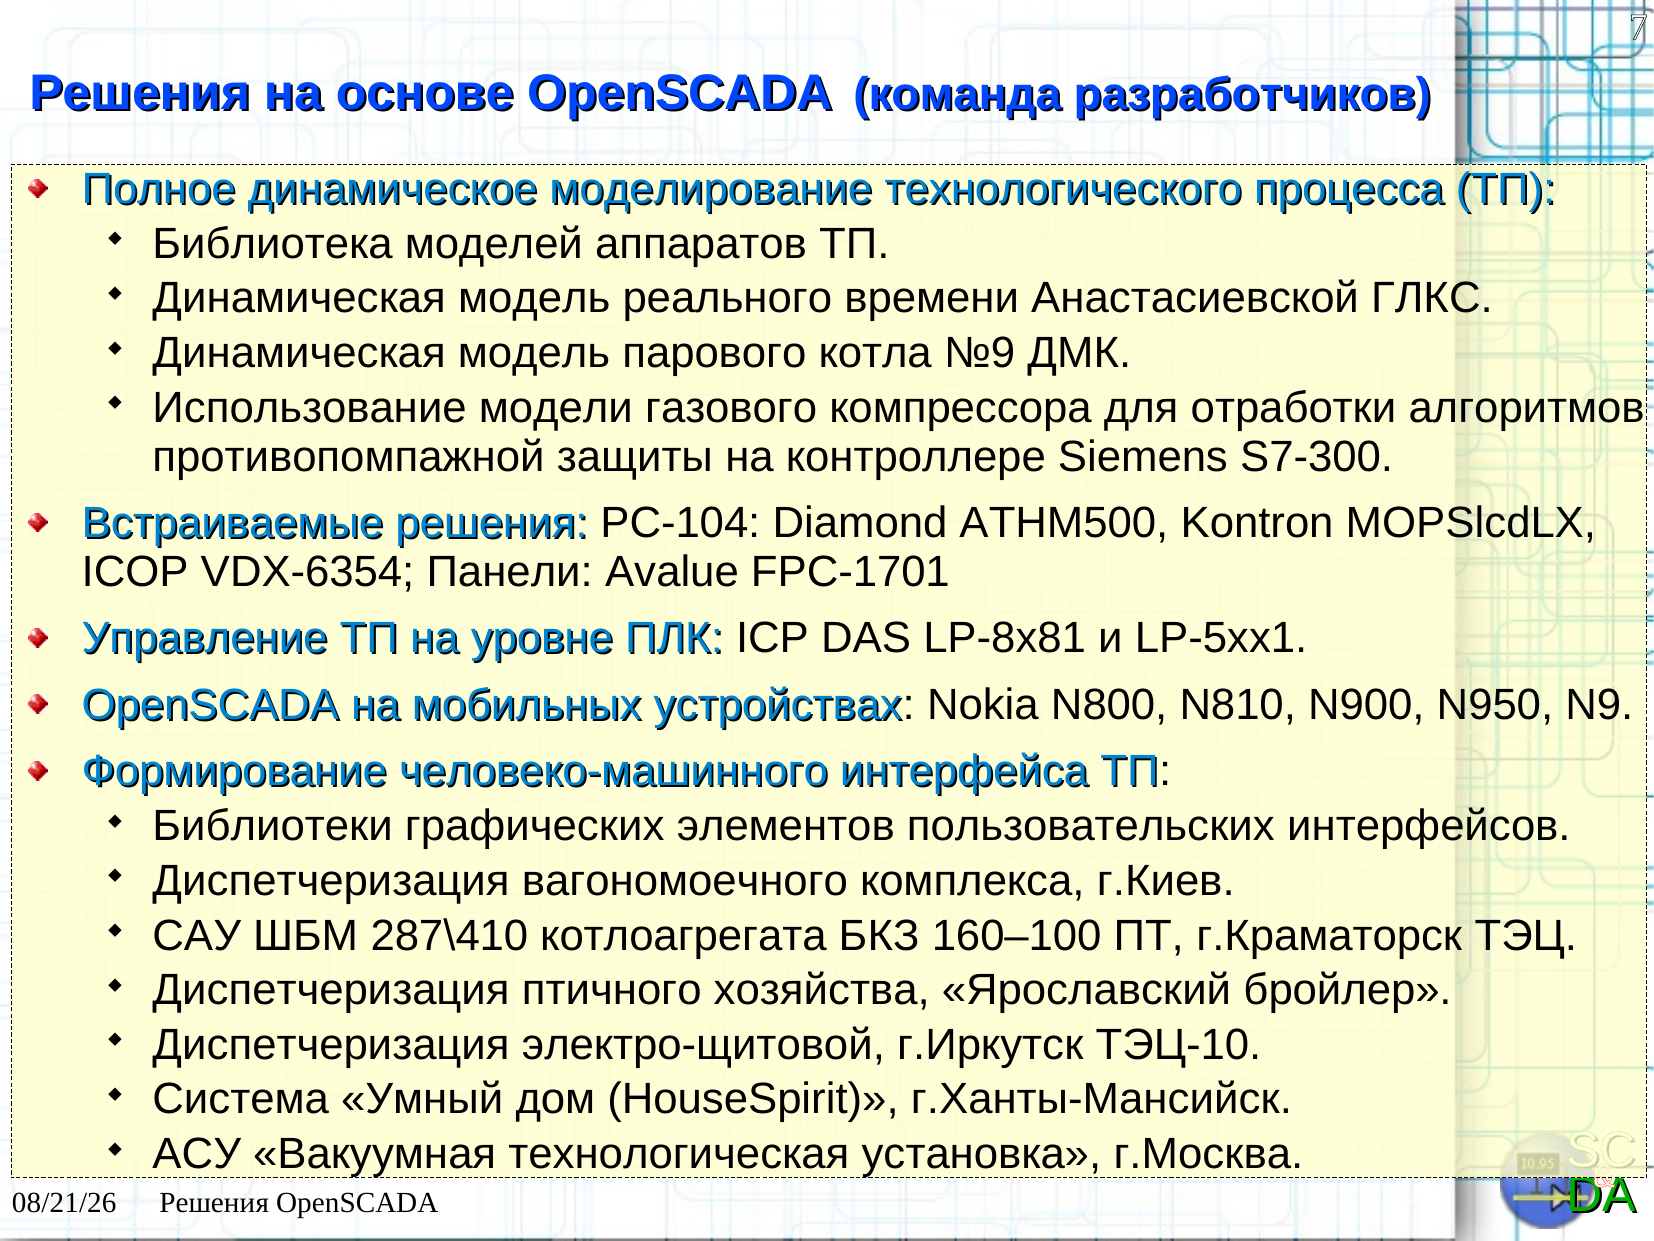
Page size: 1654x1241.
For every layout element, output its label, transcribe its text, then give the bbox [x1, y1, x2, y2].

list Полное динамическое моделирование технологического процесса (ТП): Библиотека моделей аппаратов ТП. Динамическая модель реального времени Анастасиевской ГЛКС. Динамическая модель парового котла №9 ДМК. Использование модели газового компрессора для отработки алгоритмов противопомпажной защиты на контроллере Siemens S7-300. Встраиваемые решения: PC-104: Diamond ATHM500, Kontron MOPSlcdLX, ICOP VDX-6354; Панели: Avalue FPC-1701 Управление ТП на уровне ПЛК: ICP DAS LP-8x81 и LP-5xx1. OpenSCADA на мобильных устройствах: Nokia N800, N810, N900, N950, N9. Формирование человеко-машинного интерфейса ТП: Библиотеки графических элементов пользовательских интерфейсов. Диспетчеризация вагономоечного комплекса, г.Киев. САУ ШБМ 287\410 котлоагрегата БКЗ 160–100 ПТ, г.Краматорск ТЭЦ. Диспетчеризация птичного хозяйства, «Ярославский бройлер». Диспетчеризация электро-щитовой, г.Иркутск ТЭЦ-10. Система «Умный дом (HouseSpirit)», г.Ханты-Мансийск. АСУ «Вакуумная технологическая установка», г.Москва. [11, 164, 1647, 1093]
picture [0, 0, 1654, 1241]
title Решения на основе OpenSCADA (команда разработчиков) [25, 33, 1436, 118]
